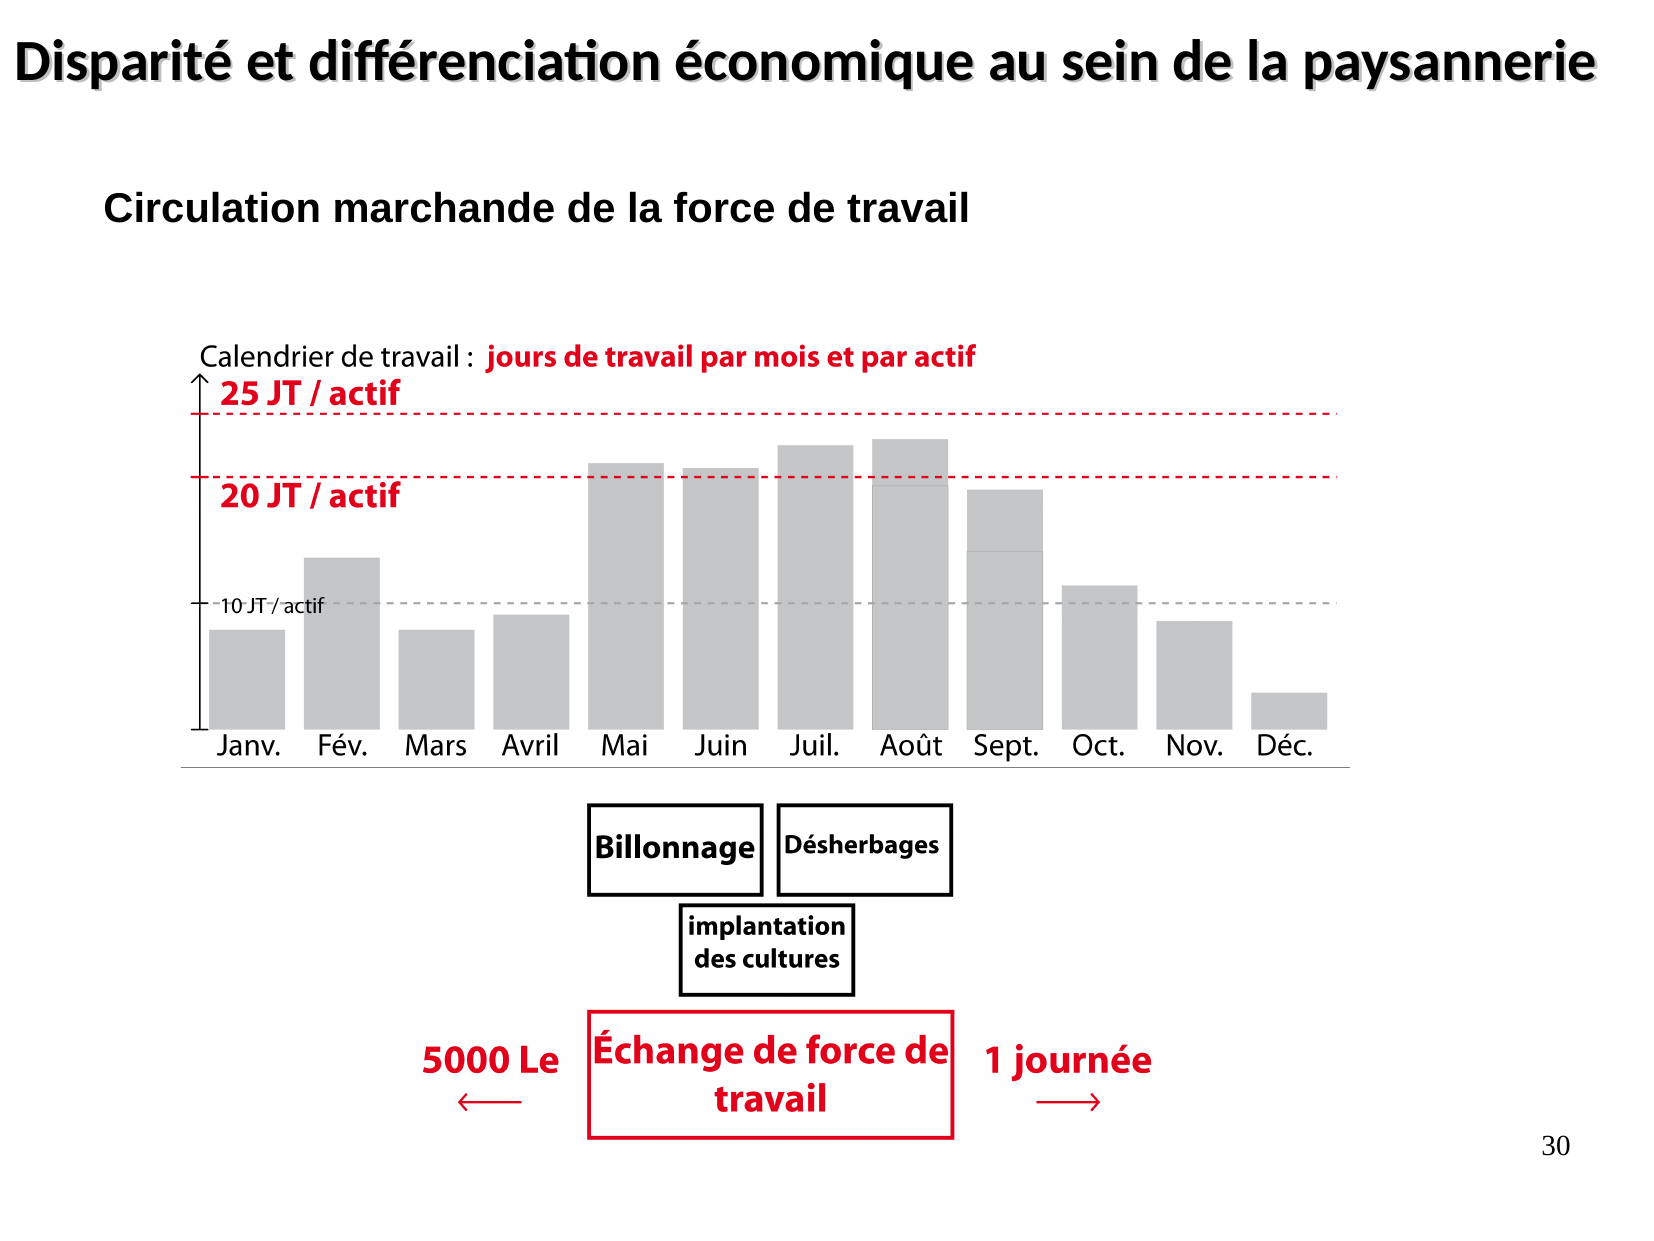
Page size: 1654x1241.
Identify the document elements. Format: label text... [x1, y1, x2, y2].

text_box Circulation marchande de la force de travail [88, 177, 1654, 245]
text_box Disparité et différenciation économique au sein de la paysannerie [0, 0, 1654, 87]
picture [168, 319, 1350, 1160]
